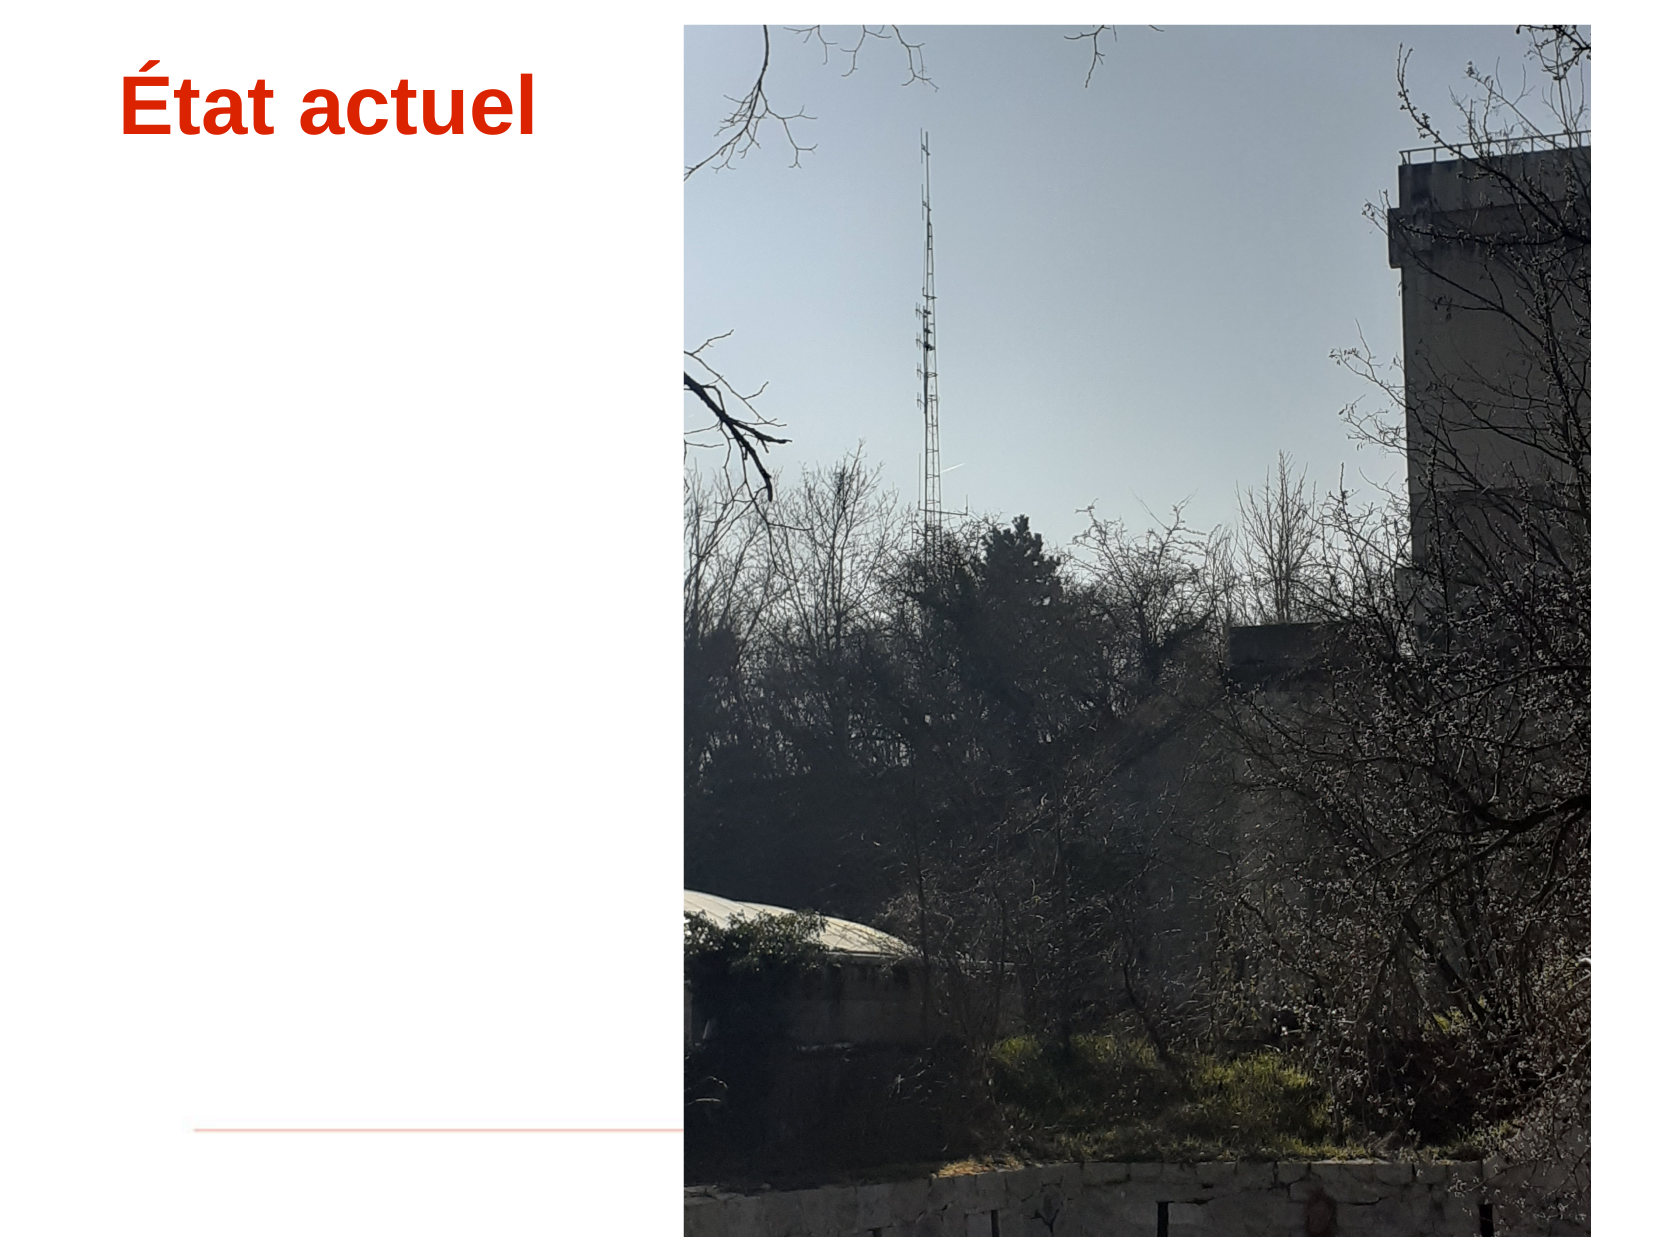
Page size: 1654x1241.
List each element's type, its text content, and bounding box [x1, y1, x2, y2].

text_box État actuel [118, 59, 683, 153]
picture [0, 0, 1654, 1241]
